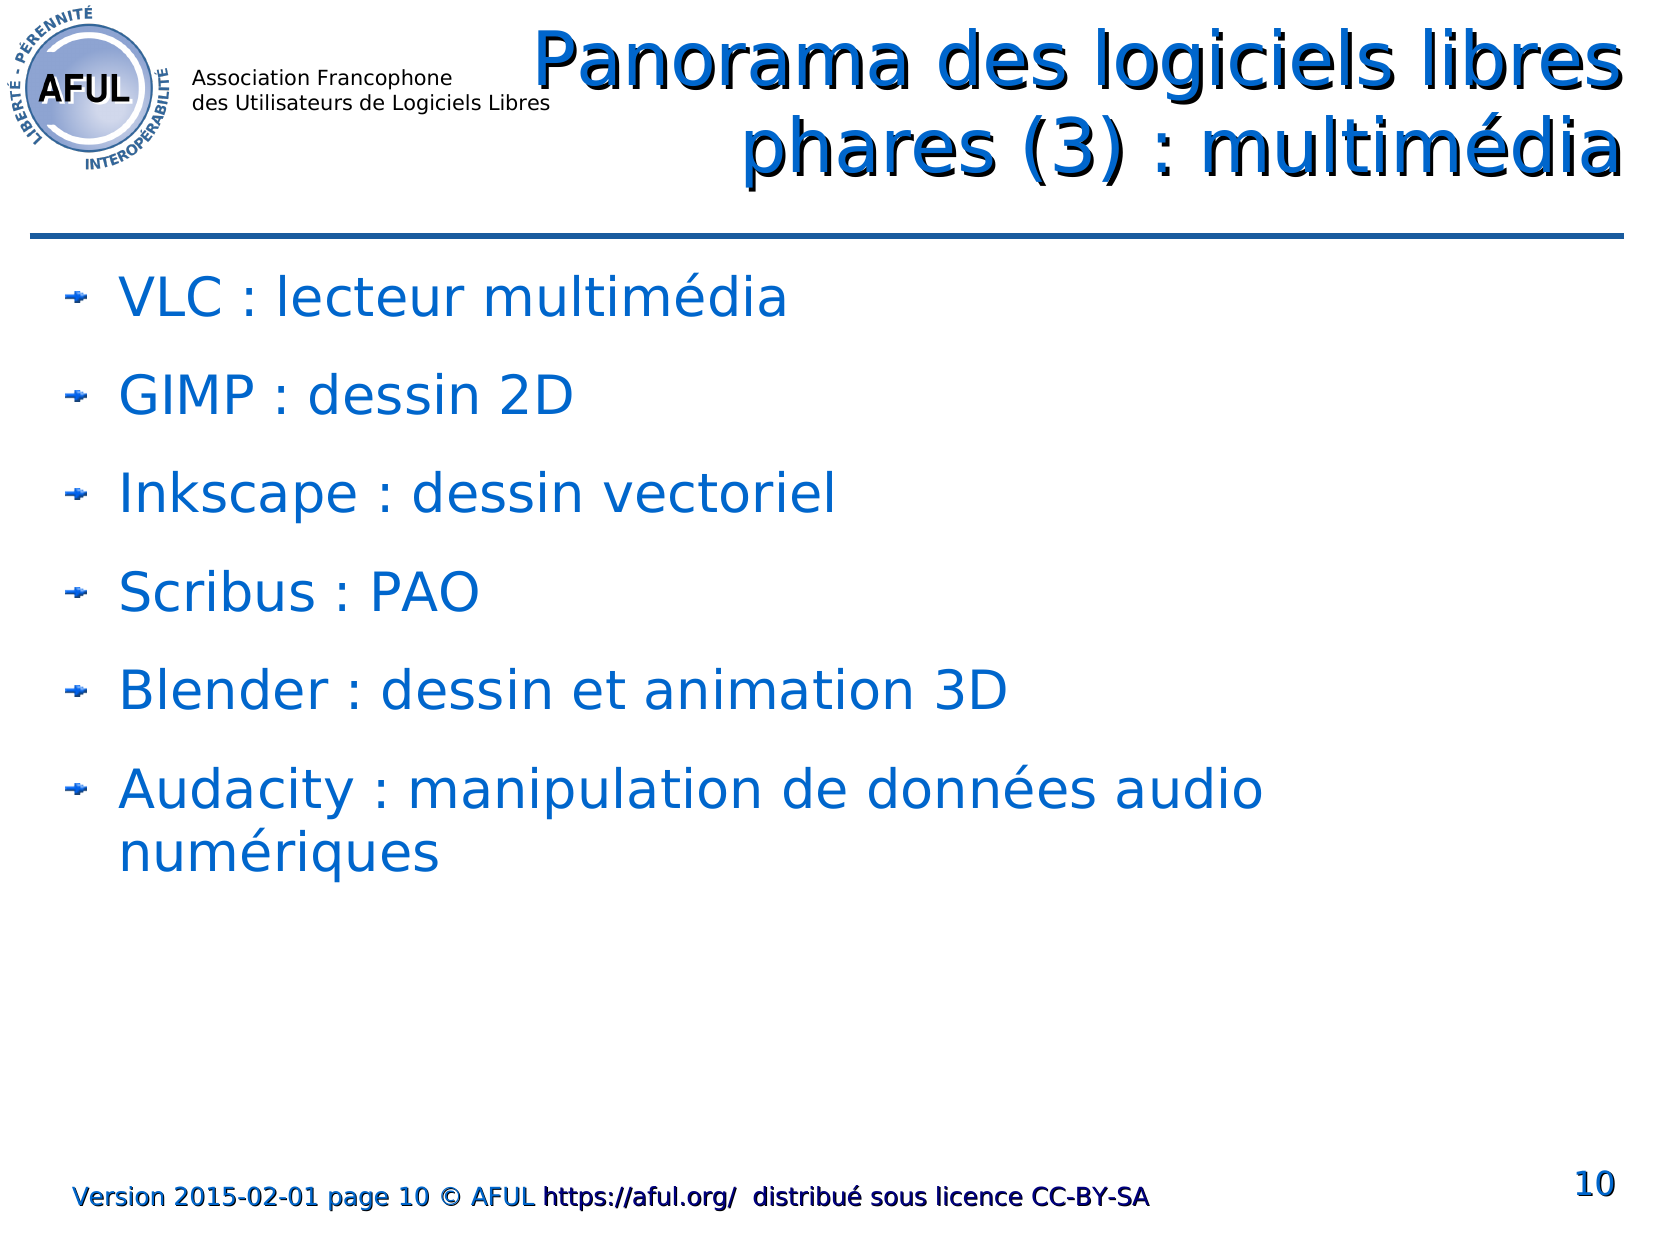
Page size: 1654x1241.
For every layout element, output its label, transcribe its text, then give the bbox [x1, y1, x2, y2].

title Panorama des logiciels libres phares (3) : multimédia [501, 0, 1625, 207]
list VLC : lecteur multimédia GIMP : dessin 2D Inkscape : dessin vectoriel Scribus : PAO Blender : dessin et animation 3D Audacity : manipulation de données audio numériques [47, 265, 1595, 1196]
picture [0, 0, 178, 178]
